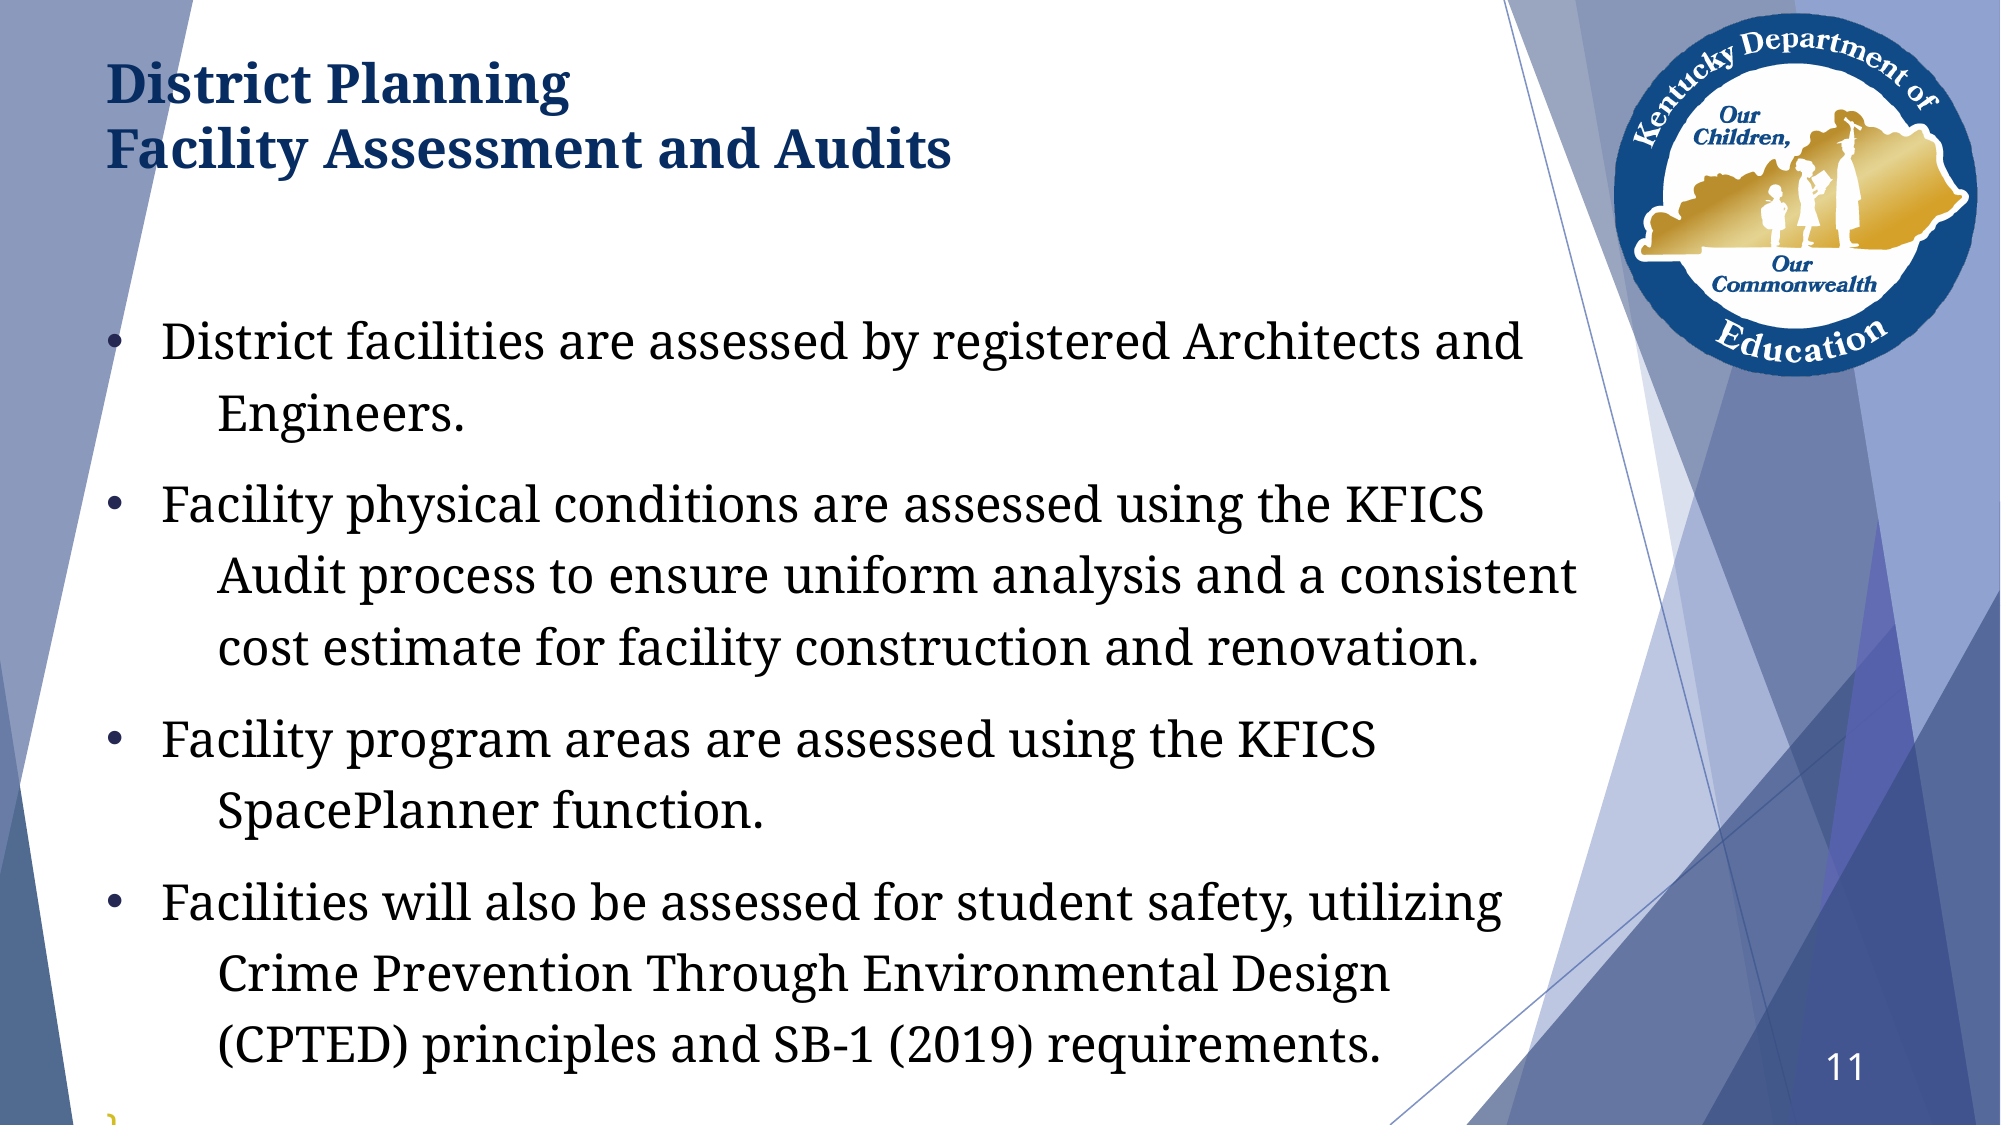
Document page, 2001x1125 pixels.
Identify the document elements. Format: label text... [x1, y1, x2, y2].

text_box [1809, 1035, 1922, 1096]
title District Planning Facility Assessment and Audits [190, 0, 1511, 213]
list District facilities are assessed by registered Architects and Engineers. Facility physical conditions are assessed using the KFICS Audit process to ensure uniform analysis and a consistent cost estimate for facility construction and renovation. Facility program areas are assessed using the KFICS SpacePlanner function. Facilities will also be assessed for student safety, utilizing Crime Prevention Through Environmental Design (CPTED) principles and SB-1 (2019) requirements. [114, 262, 1607, 1125]
